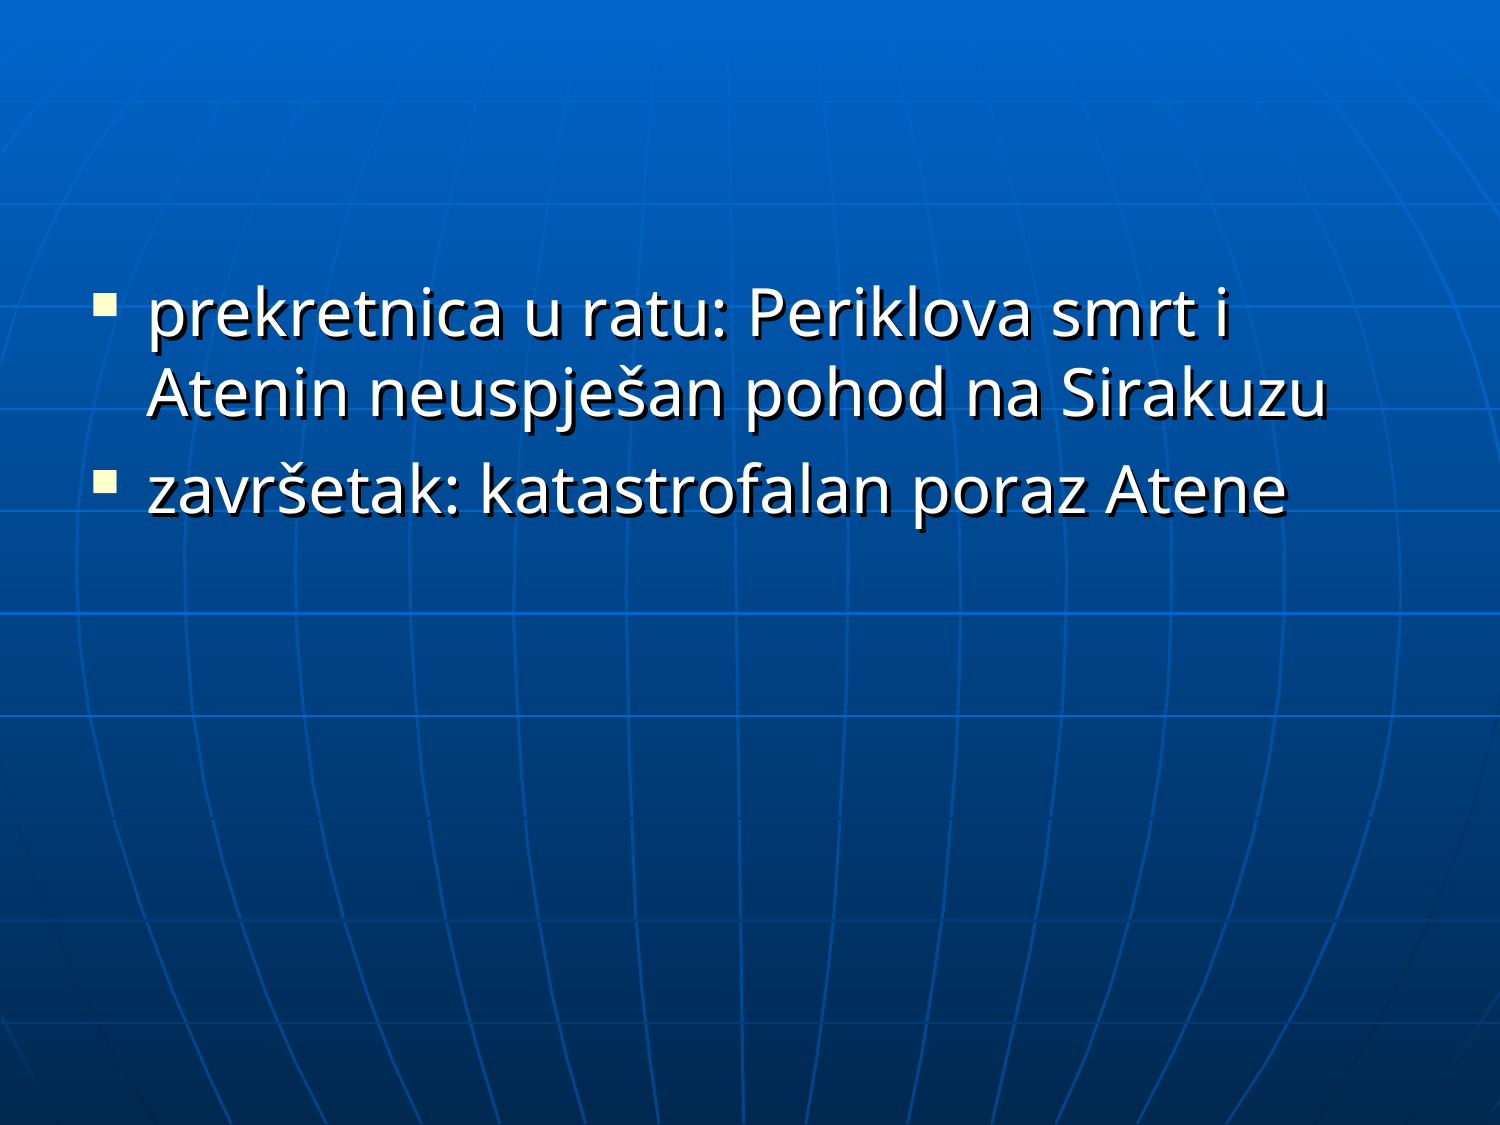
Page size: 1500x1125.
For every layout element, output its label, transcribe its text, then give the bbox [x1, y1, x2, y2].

list prekretnica u ratu: Periklova smrt i Atenin neuspješan pohod na Sirakuzu završetak: katastrofalan poraz Atene [74, 262, 1459, 1006]
